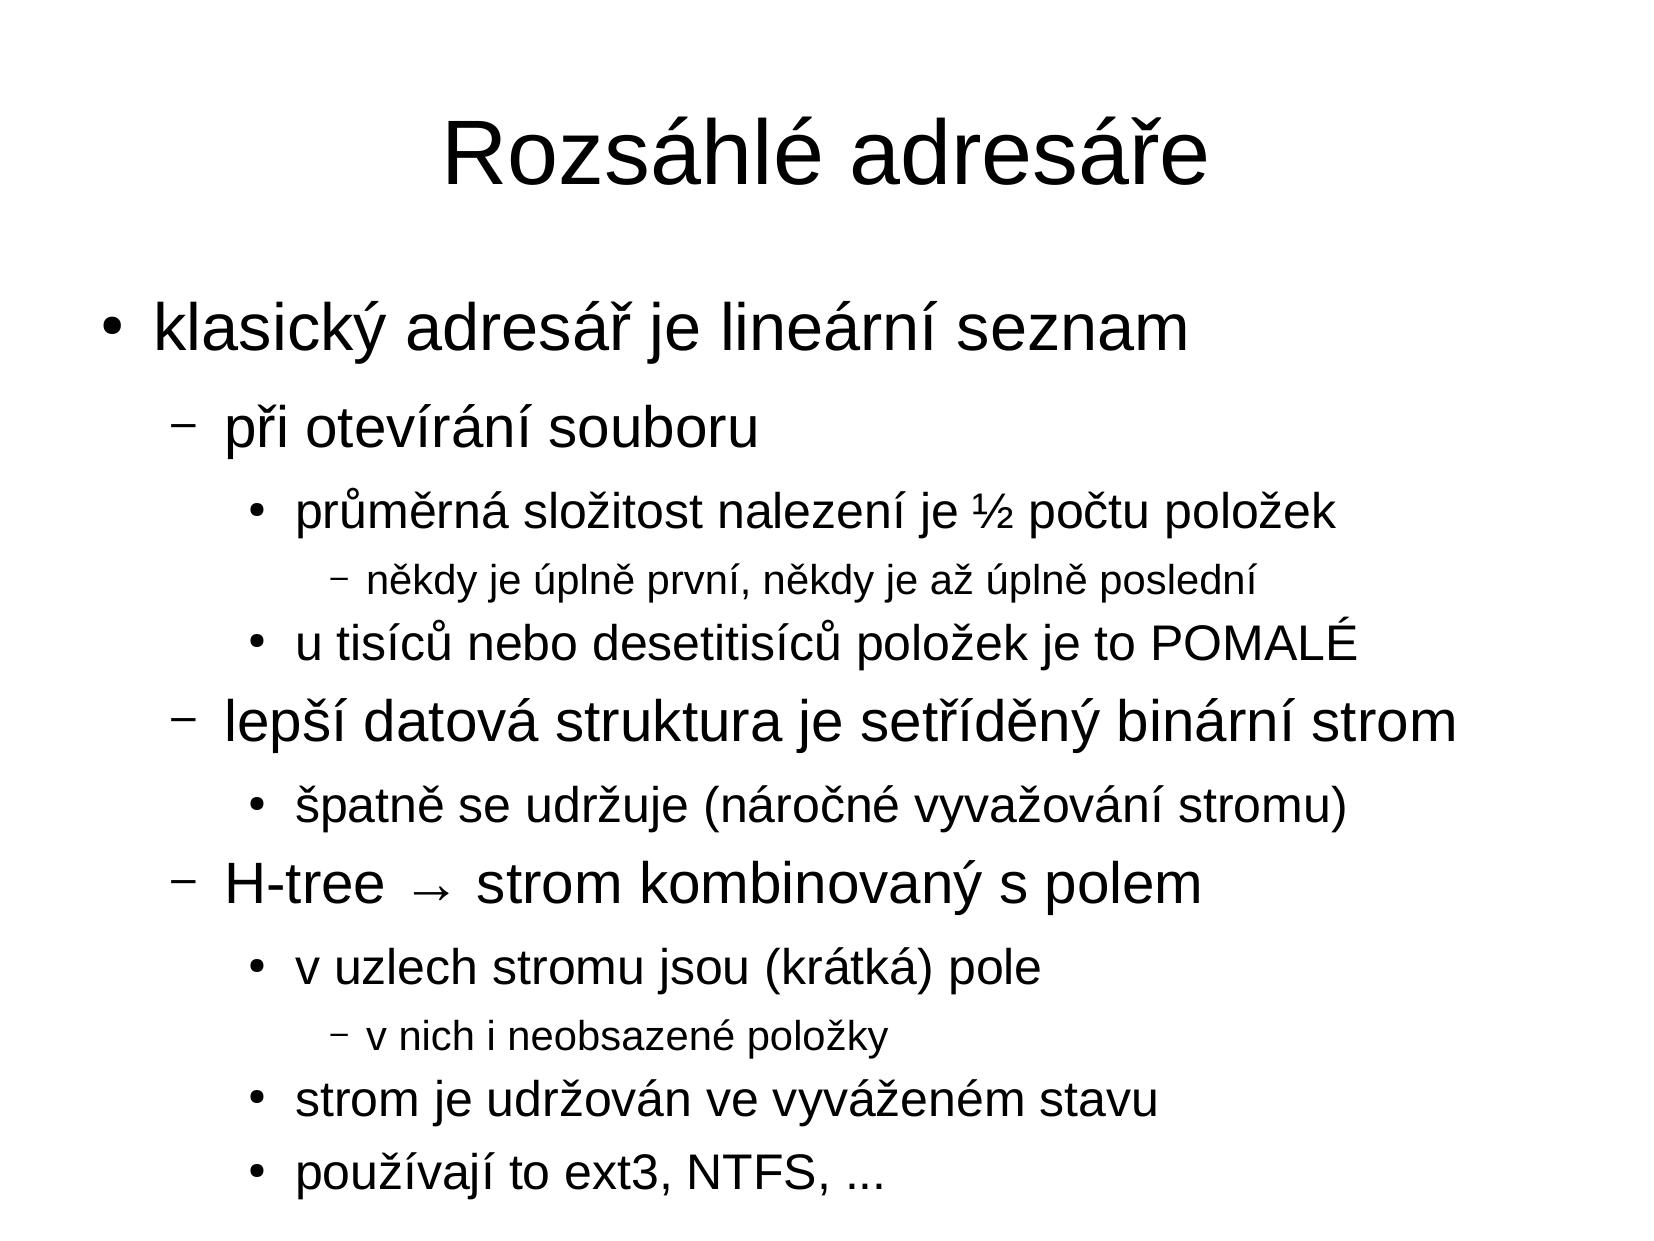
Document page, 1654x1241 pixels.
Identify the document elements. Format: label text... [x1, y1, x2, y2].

list klasický adresář je lineární seznam při otevírání souboru průměrná složitost nalezení je ½ počtu položek někdy je úplně první, někdy je až úplně poslední u tisíců nebo desetitisíců položek je to POMALÉ lepší datová struktura je setříděný binární strom špatně se udržuje (náročné vyvažování stromu) H-tree → strom kombinovaný s polem v uzlech stromu jsou (krátká) pole v nich i neobsazené položky strom je udržován ve vyváženém stavu používají to ext3, NTFS, ... [82, 290, 1571, 1205]
title Rozsáhlé adresáře [82, 49, 1571, 257]
